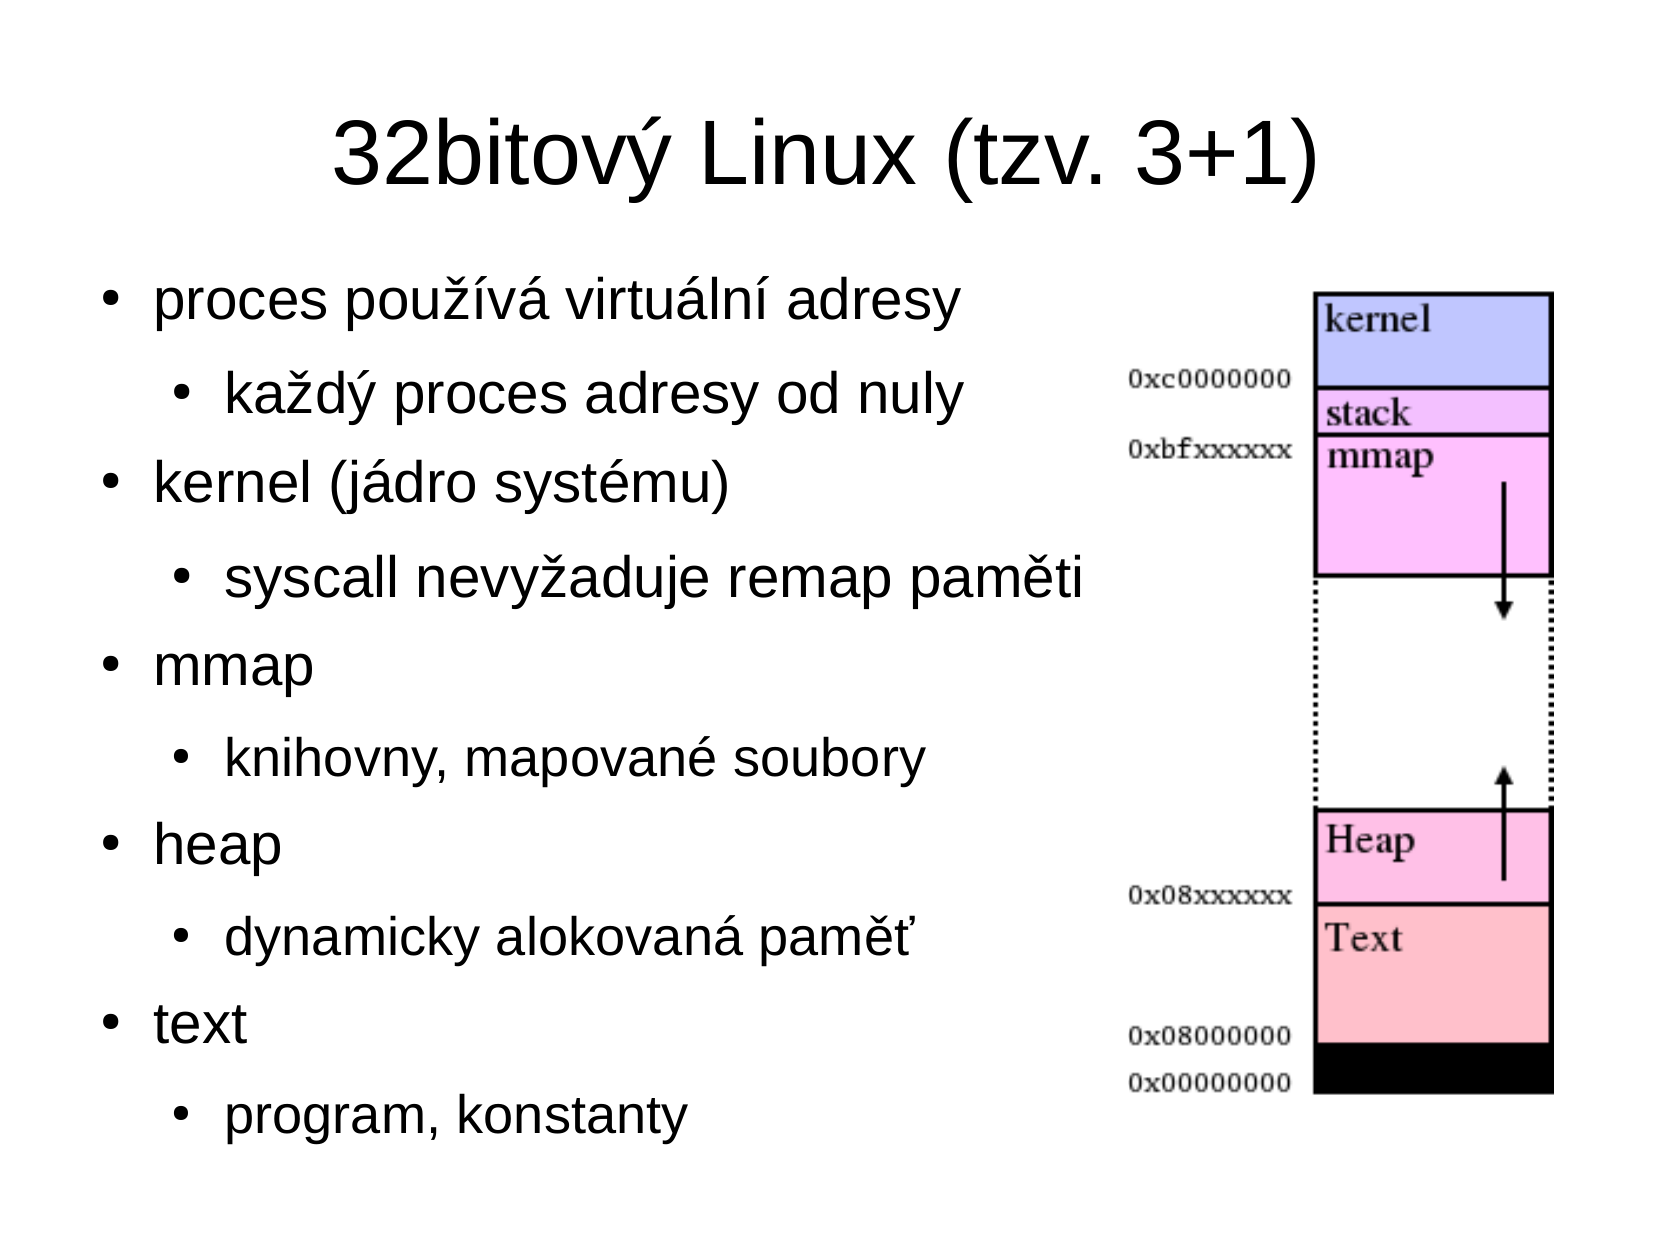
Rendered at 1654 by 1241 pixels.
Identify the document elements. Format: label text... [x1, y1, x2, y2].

title 32bitový Linux (tzv. 3+1) [82, 49, 1571, 257]
picture [1128, 290, 1554, 1109]
list proces používá virtuální adresy každý proces adresy od nuly kernel (jádro systému) syscall nevyžaduje remap paměti mmap knihovny, mapované soubory heap dynamicky alokovaná paměť text program, konstanty [82, 266, 1123, 1146]
